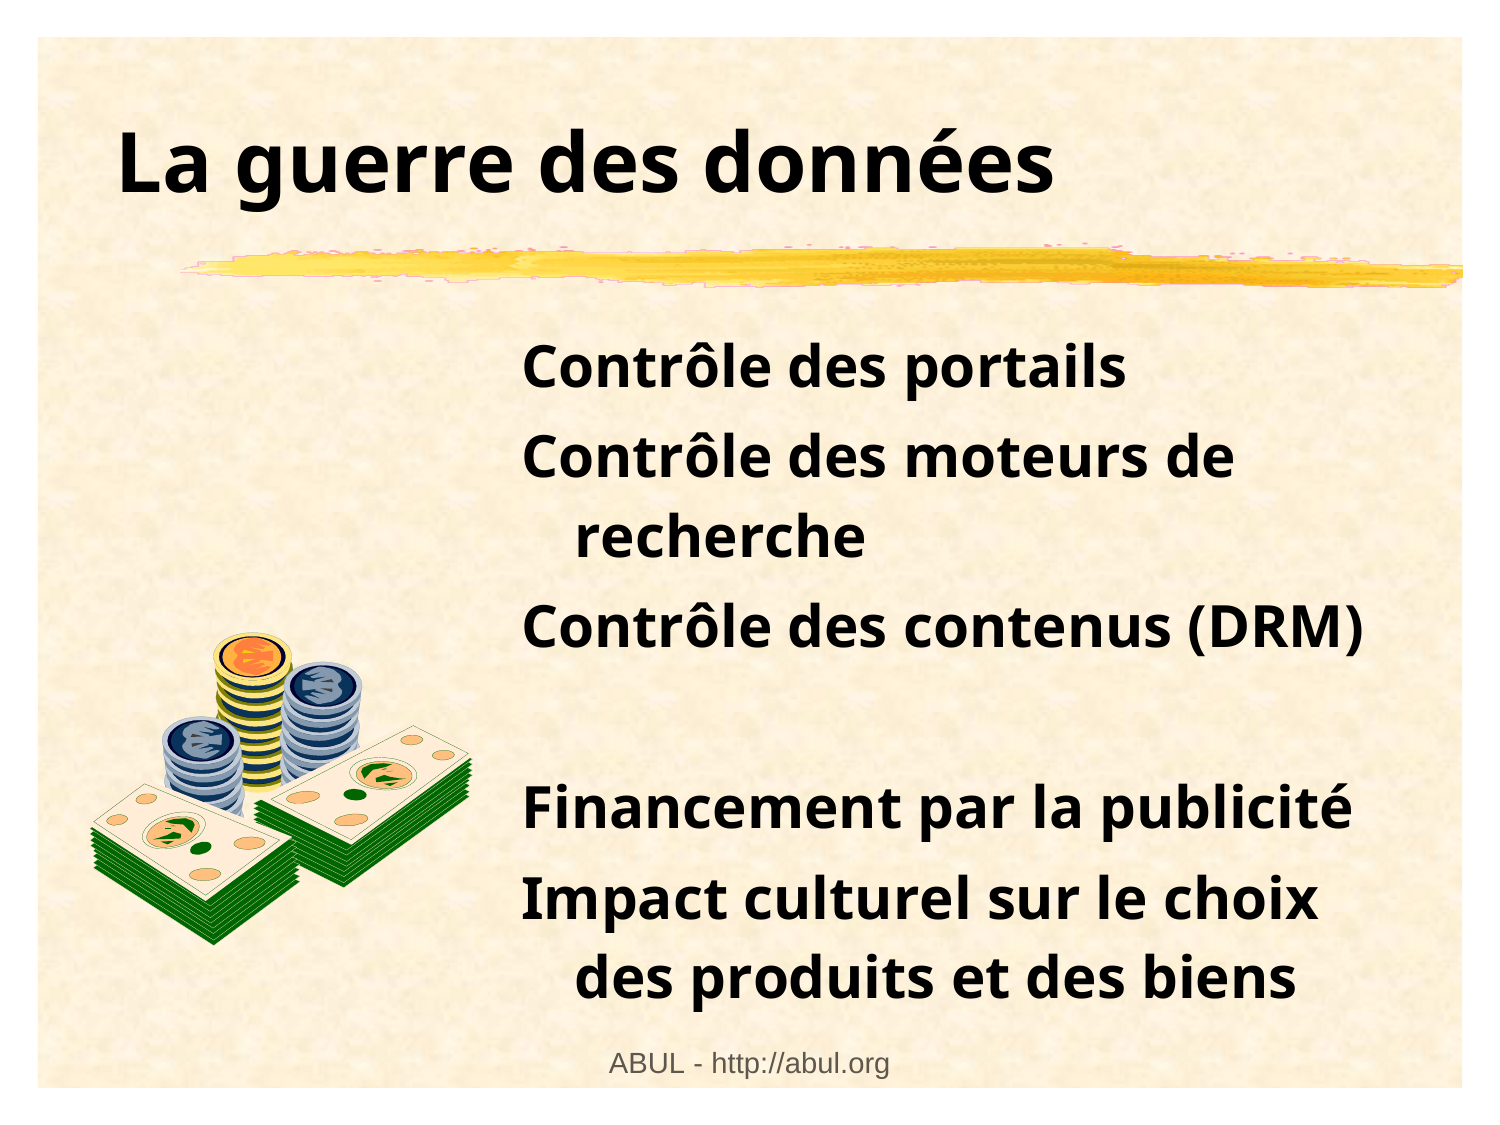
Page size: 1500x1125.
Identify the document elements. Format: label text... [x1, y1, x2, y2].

title La guerre des données [101, 72, 1312, 248]
picture [37, 37, 1463, 1088]
list Contrôle des portails Contrôle des moteurs de recherche Contrôle des contenus (DRM) Financement par la publicité Impact culturel sur le choix des produits et des biens [488, 317, 1427, 1036]
